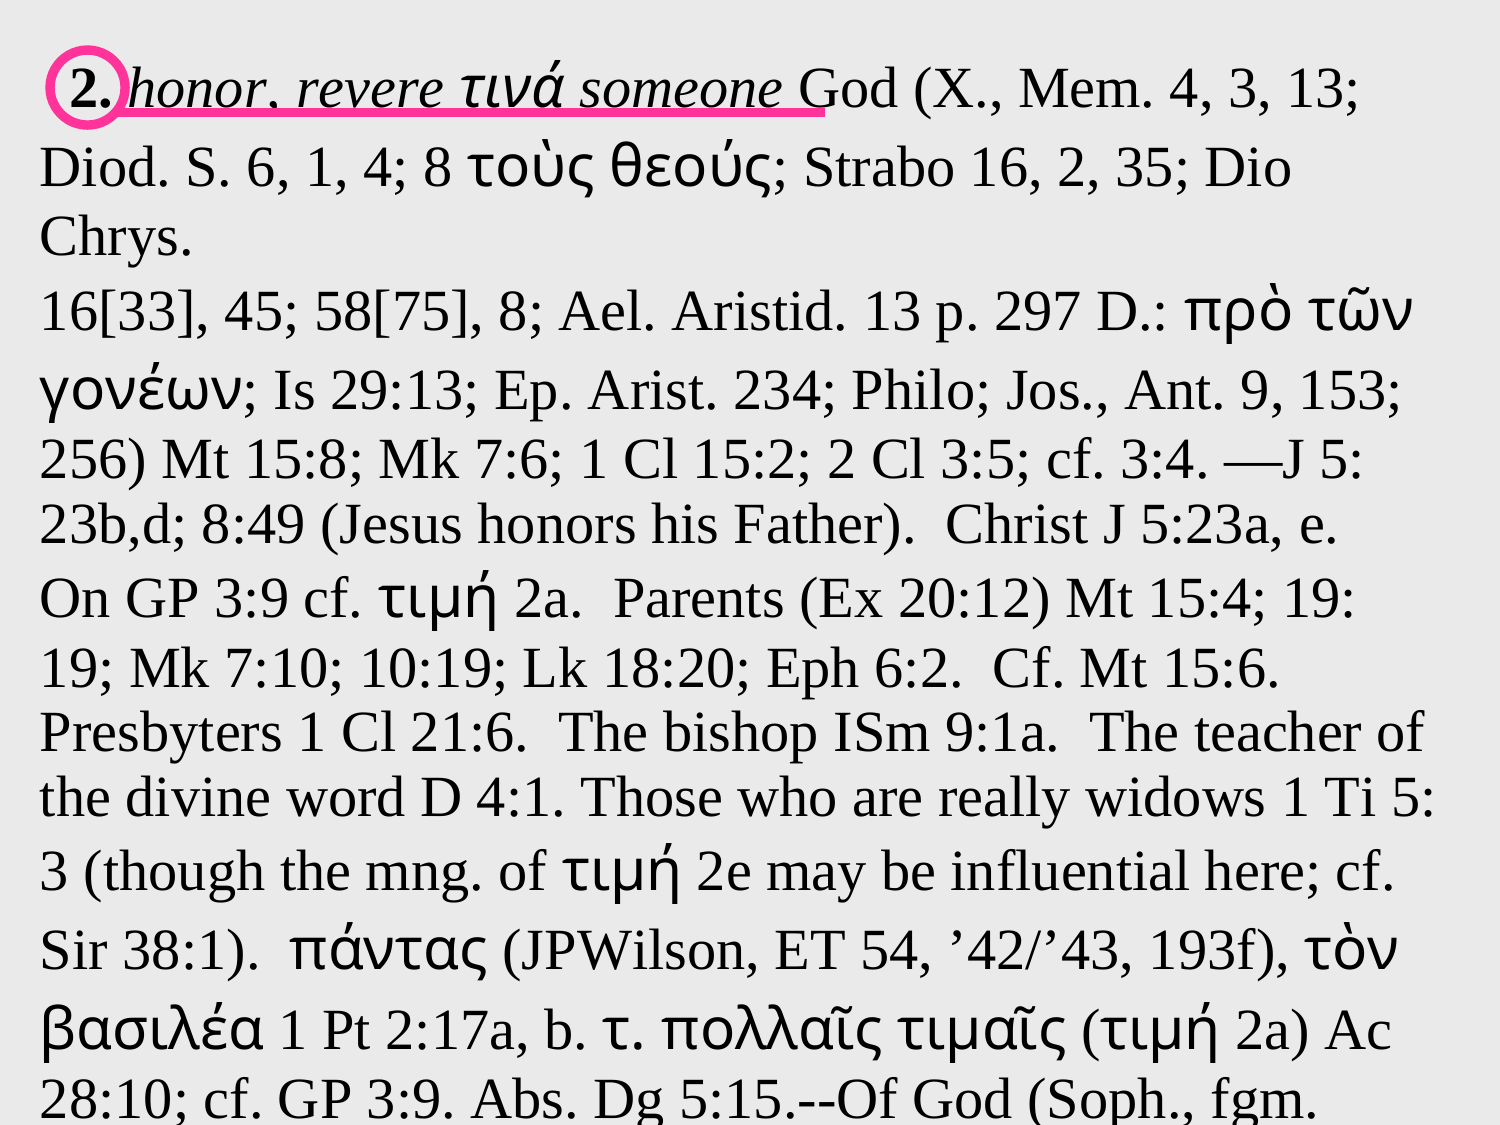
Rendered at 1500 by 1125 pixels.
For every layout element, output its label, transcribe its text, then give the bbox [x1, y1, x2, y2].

text_box 2. honor, revere τινά someone God (X., Mem. 4, 3, 13; Diod. S. 6, 1, 4; 8 τοὺς θεούς; Strabo 16, 2, 35; Dio Chrys. 16[33], 45; 58[75], 8; Ael. Aristid. 13 p. 297 D.: πρὸ τῶν γονέων; Is 29:13; Ep. Arist. 234; Philo; Jos., Ant. 9, 153; 256) Mt 15:8; Mk 7:6; 1 Cl 15:2; 2 Cl 3:5; cf. 3:4. —J 5: 23b,d; 8:49 (Jesus honors his Father). Christ J 5:23a, e. On GP 3:9 cf. τιμή 2a. Parents (Ex 20:12) Mt 15:4; 19: 19; Mk 7:10; 10:19; Lk 18:20; Eph 6:2. Cf. Mt 15:6. Presbyters 1 Cl 21:6. The bishop ISm 9:1a. The teacher of the divine word D 4:1. Those who are really widows 1 Ti 5: 3 (though the mng. of τιμή 2e may be influential here; cf. Sir 38:1). πάντας (JPWilson, ET 54, ’42/’43, 193f), τὸν βασιλέα 1 Pt 2:17a, b. τ. πολλαῖς τιμαῖς (τιμή 2a) Ac 28:10; cf. GP 3:9. Abs. Dg 5:15.--Of God (Soph., fgm. 226 N. ὃν τιμᾷ θεός. Pass. 4 Macc 17:20) or Christ: ... [24, 37, 1476, 1125]
